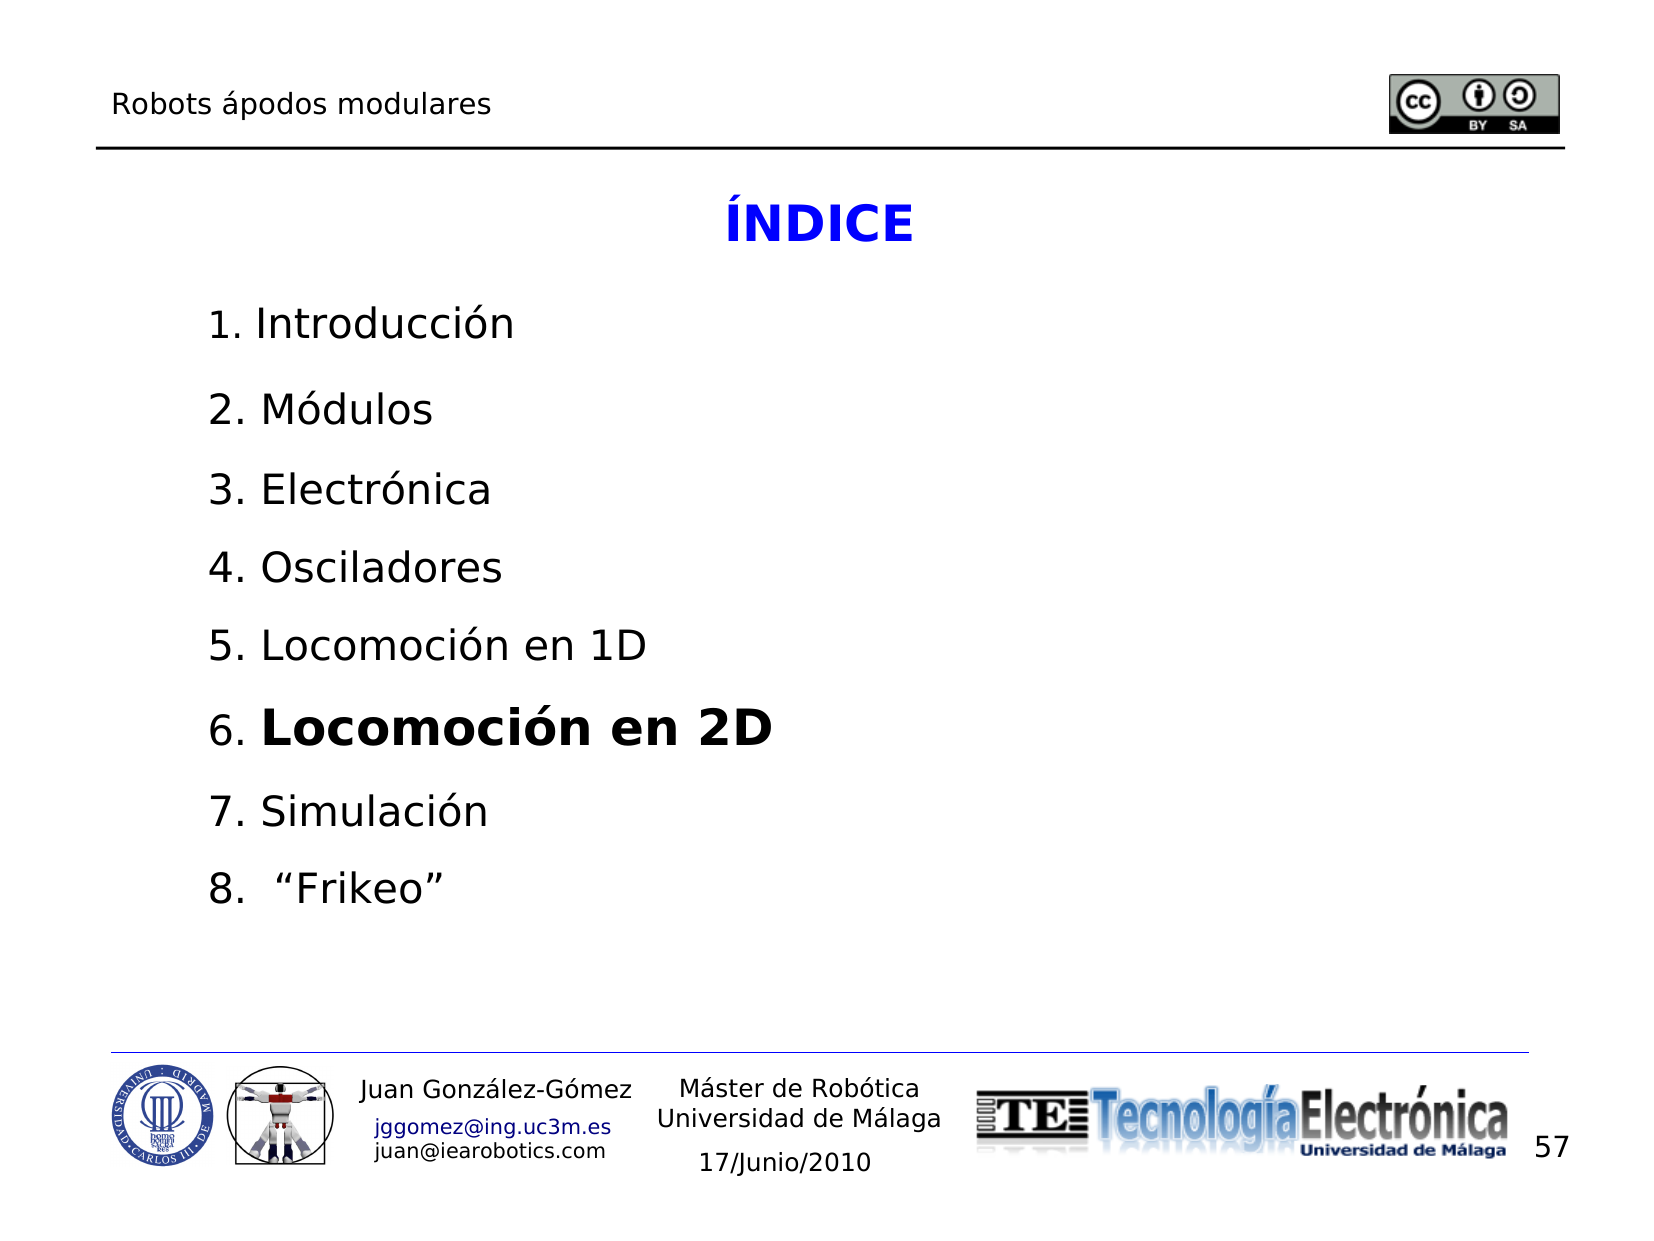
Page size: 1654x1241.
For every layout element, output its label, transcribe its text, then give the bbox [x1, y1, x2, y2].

picture [226, 1066, 334, 1166]
picture [974, 1084, 1509, 1161]
picture [1389, 74, 1560, 134]
text_box Robots ápodos modulares [96, 79, 508, 130]
text_box jggomez@ing.uc3m.es juan@iearobotics.com [359, 1107, 627, 1172]
text_box ÍNDICE [709, 187, 931, 261]
text_box 17/Junio/2010 [675, 1141, 888, 1186]
text_box Juan González-Gómez [345, 1068, 642, 1113]
text_box Introducción Módulos Electrónica Osciladores Locomoción en 1D Locomoción en 2D Simulación “Frikeo” [192, 292, 790, 922]
picture [110, 1062, 215, 1167]
text_box Máster de Robótica Universidad de Málaga [642, 1067, 958, 1141]
